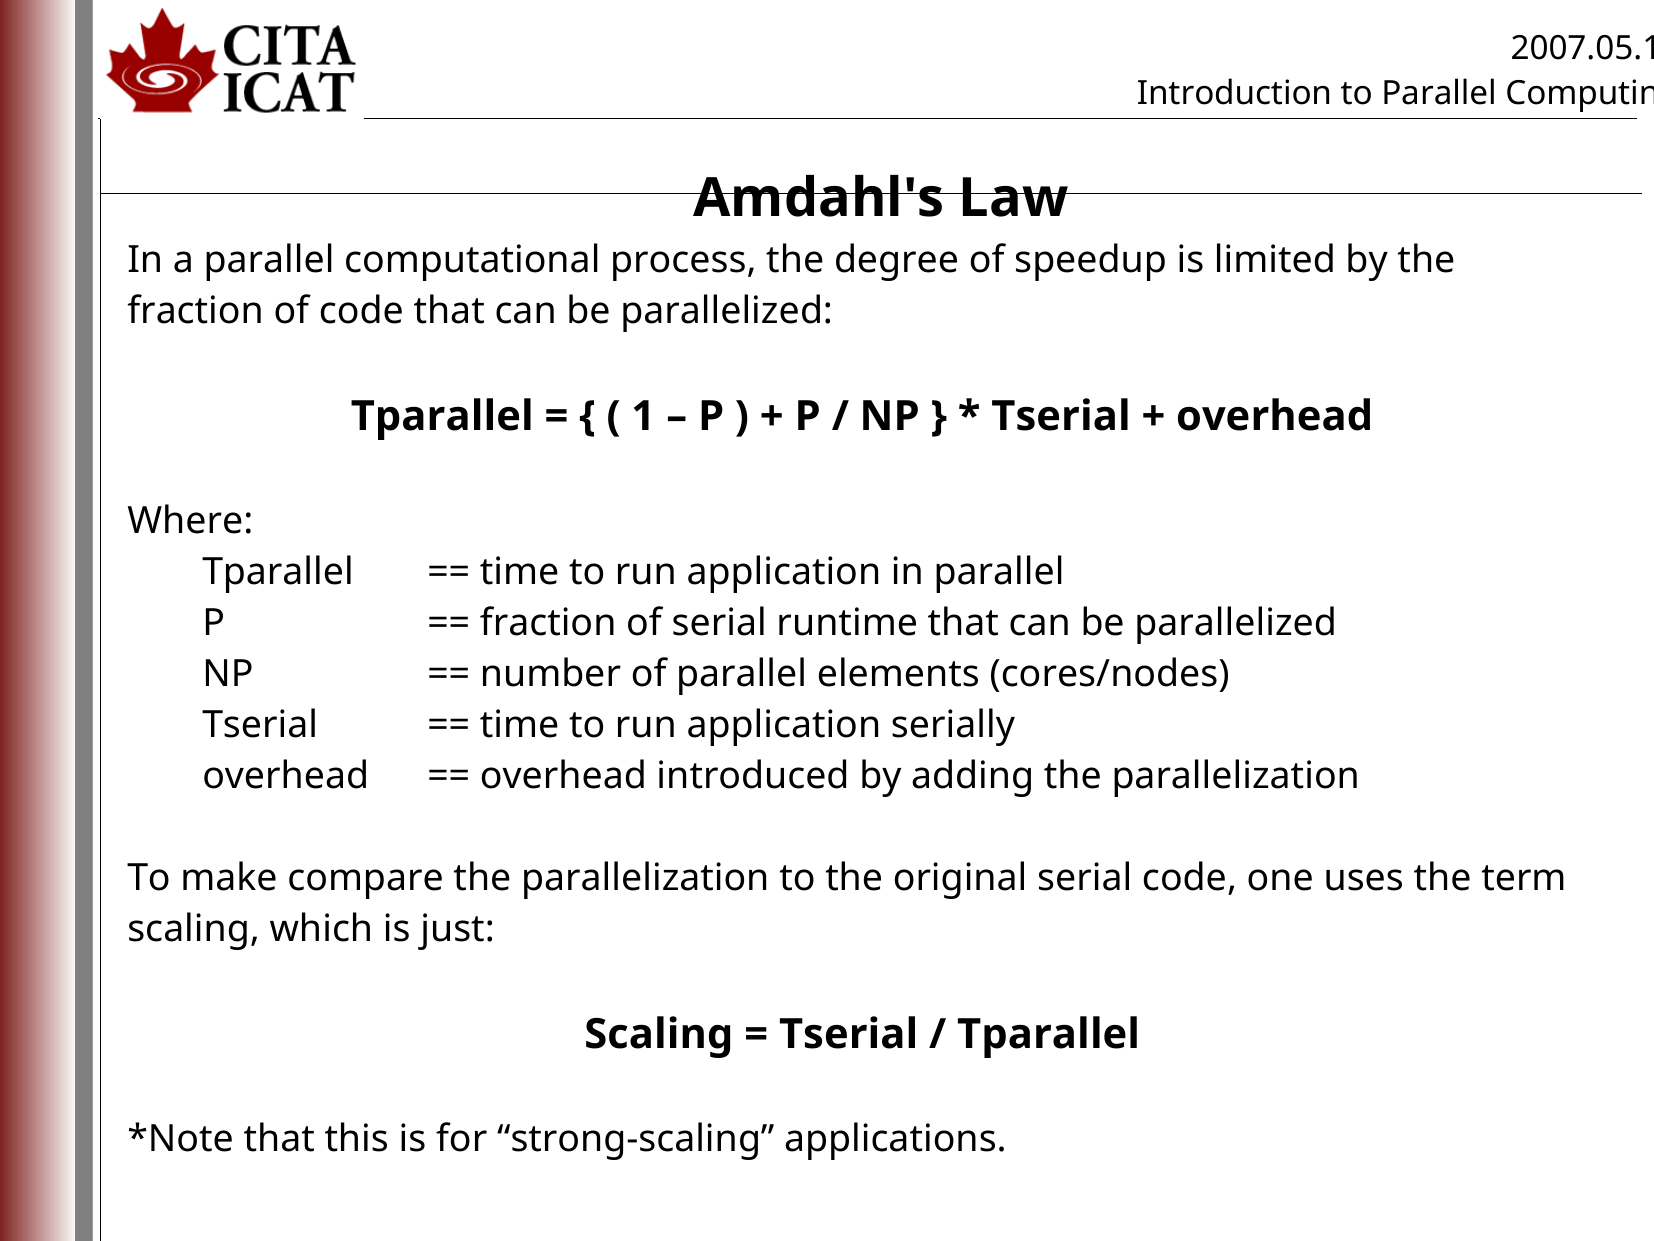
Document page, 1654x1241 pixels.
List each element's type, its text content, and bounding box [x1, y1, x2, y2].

text_box In a parallel computational process, the degree of speedup is limited by the fraction of code that can be parallelized: Tparallel = { ( 1 – P ) + P / NP } * Tserial + overhead Where: Tparallel == time to run application in parallel P == fraction of serial runtime that can be parallelized NP == number of parallel elements (cores/nodes) Tserial == time to run application serially overhead == overhead introduced by adding the parallelization To make compare the parallelization to the original serial code, one uses the term scaling, which is just: Scaling = Tserial / Tparallel *Note that this is for “strong-scaling” applications. [112, 225, 1613, 1113]
text_box 2007.05.18 Introduction to Parallel Computing [1122, 16, 1654, 113]
picture [100, 5, 364, 119]
text_box Amdahl's Law [112, 114, 1651, 196]
text_box [0, 0, 76, 1241]
